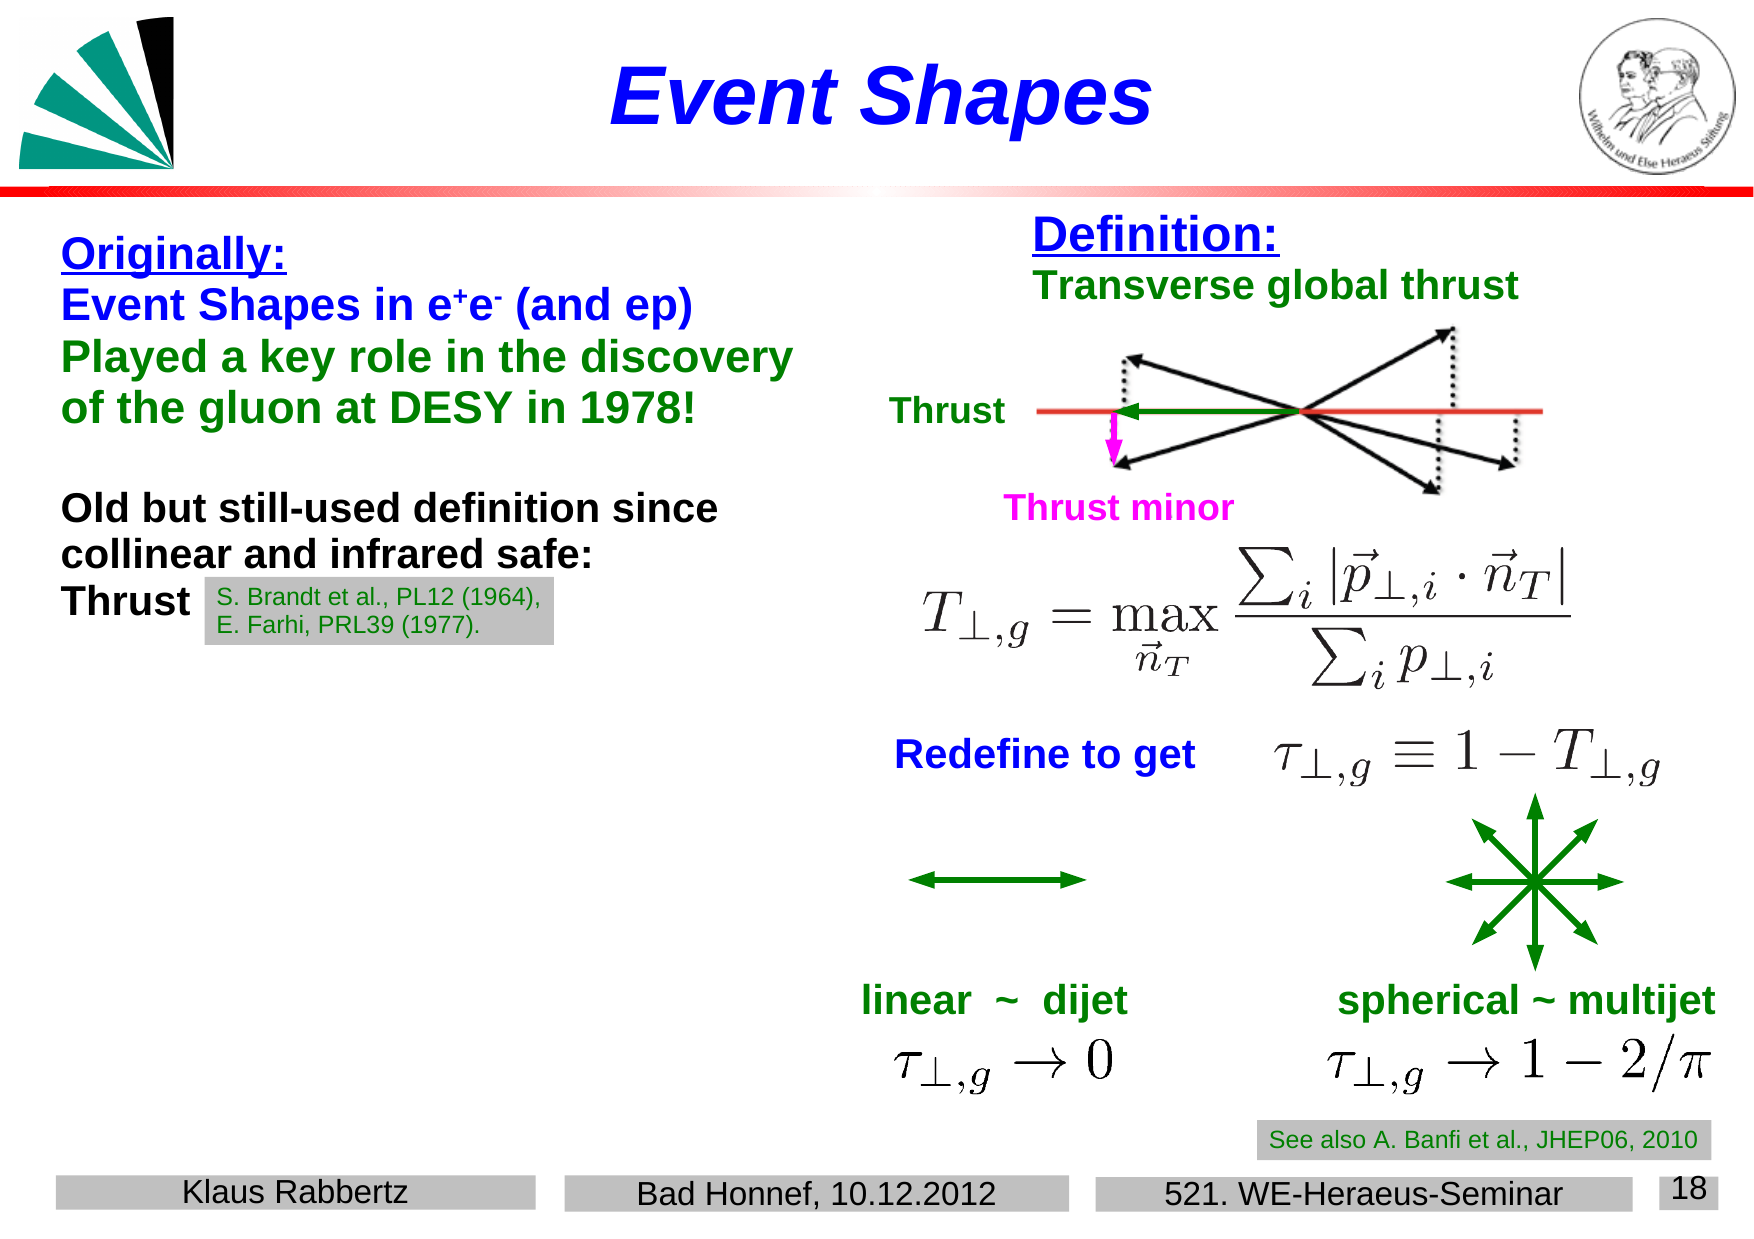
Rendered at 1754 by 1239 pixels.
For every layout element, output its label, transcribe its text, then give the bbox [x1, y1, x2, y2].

text_box Thrust minor [991, 480, 1247, 535]
picture [1321, 1026, 1724, 1097]
picture [1019, 312, 1564, 518]
picture [1579, 18, 1736, 175]
text_box Redefine to get [882, 725, 1231, 784]
text_box spherical ~ multijet [1325, 970, 1729, 1030]
text_box Definition: Transverse global thrust [1020, 200, 1531, 315]
text_box See also A. Banfi et al., JHEP06, 2010 [1257, 1120, 1712, 1161]
text_box Originally: Event Shapes in e+e- (and ep) Played a key role in the discovery of the gluon at DESY in 1978! Old but still-used definition since collinear and infrared safe: Thrust [48, 222, 811, 677]
picture [19, 17, 174, 171]
text_box linear ~ dijet [848, 970, 1156, 1030]
title Event Shapes [202, 0, 1563, 192]
picture [888, 1032, 1121, 1097]
text_box Thrust [876, 383, 1018, 438]
picture [1268, 723, 1671, 789]
text_box S. Brandt et al., PL12 (1964), E. Farhi, PRL39 (1977). [204, 576, 554, 645]
picture [917, 539, 1588, 692]
